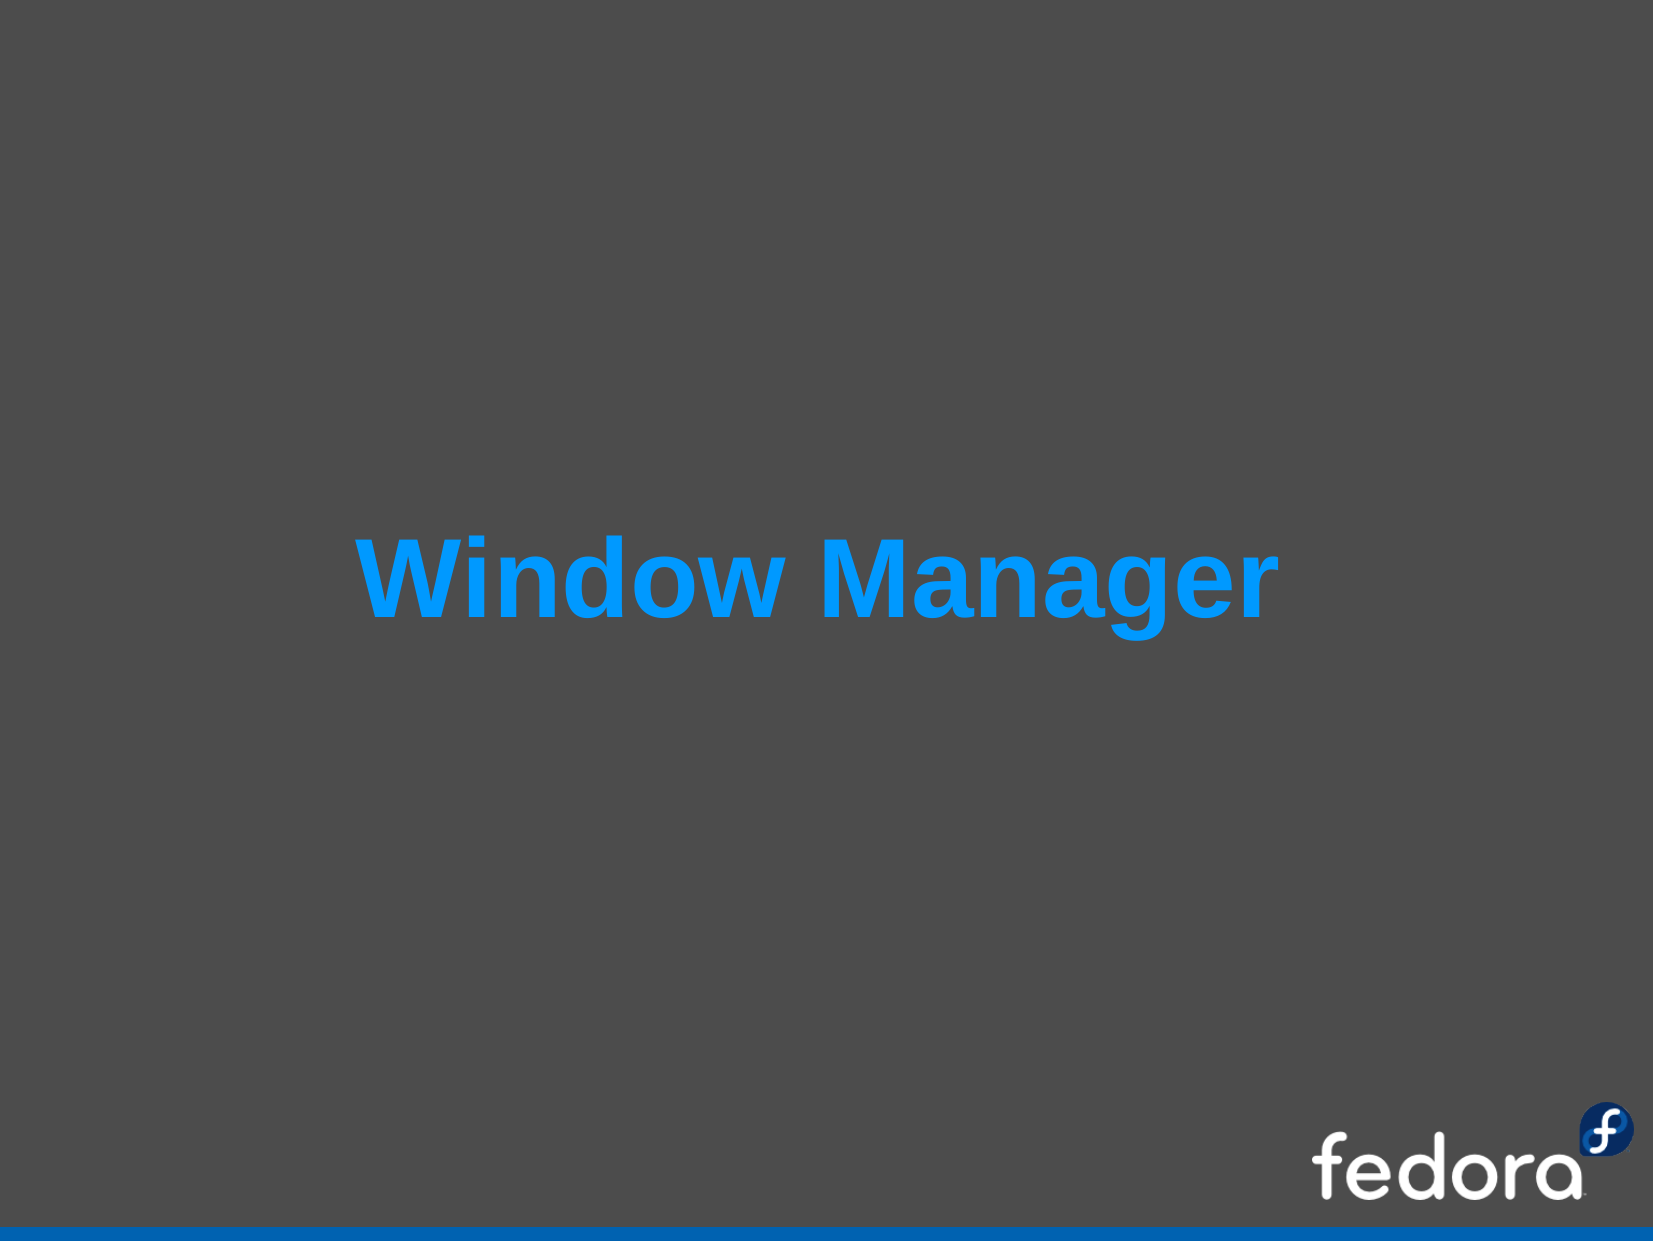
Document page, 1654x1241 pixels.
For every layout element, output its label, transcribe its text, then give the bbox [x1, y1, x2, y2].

picture [1312, 1102, 1634, 1200]
title Window Manager [112, 75, 1524, 1082]
